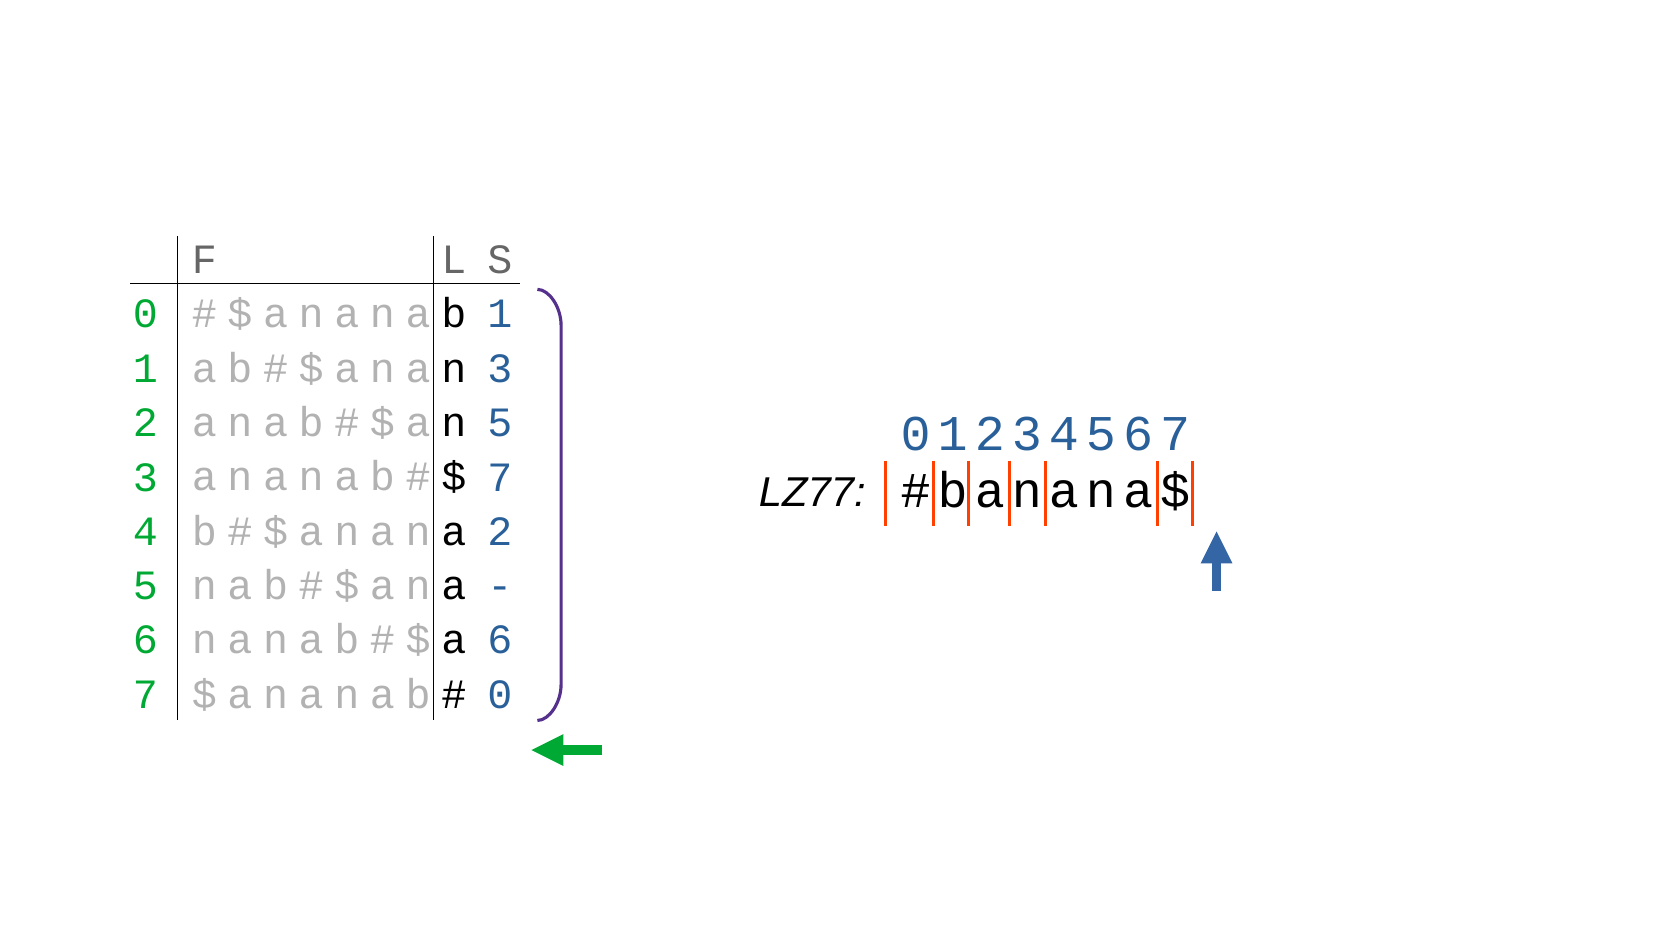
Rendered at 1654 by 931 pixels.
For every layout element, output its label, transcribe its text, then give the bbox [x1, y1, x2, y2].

text_box LZ77: [744, 453, 885, 524]
text_box F L #$ananab ab#$anan anab#$an ananab#$ b#$anana nab#$ana nanab#$a $ananab# [177, 224, 538, 783]
text_box F L #$ananab ab#$anan anab#$an ananab#$ b#$anana nab#$ana nanab#$a $ananab# [178, 224, 472, 283]
text_box S 1 3 5 7 2 - 6 0 [472, 224, 520, 745]
text_box 01234567 #banana$ [885, 401, 1206, 530]
text_box 0 1 2 3 4 5 6 7 [118, 224, 178, 733]
